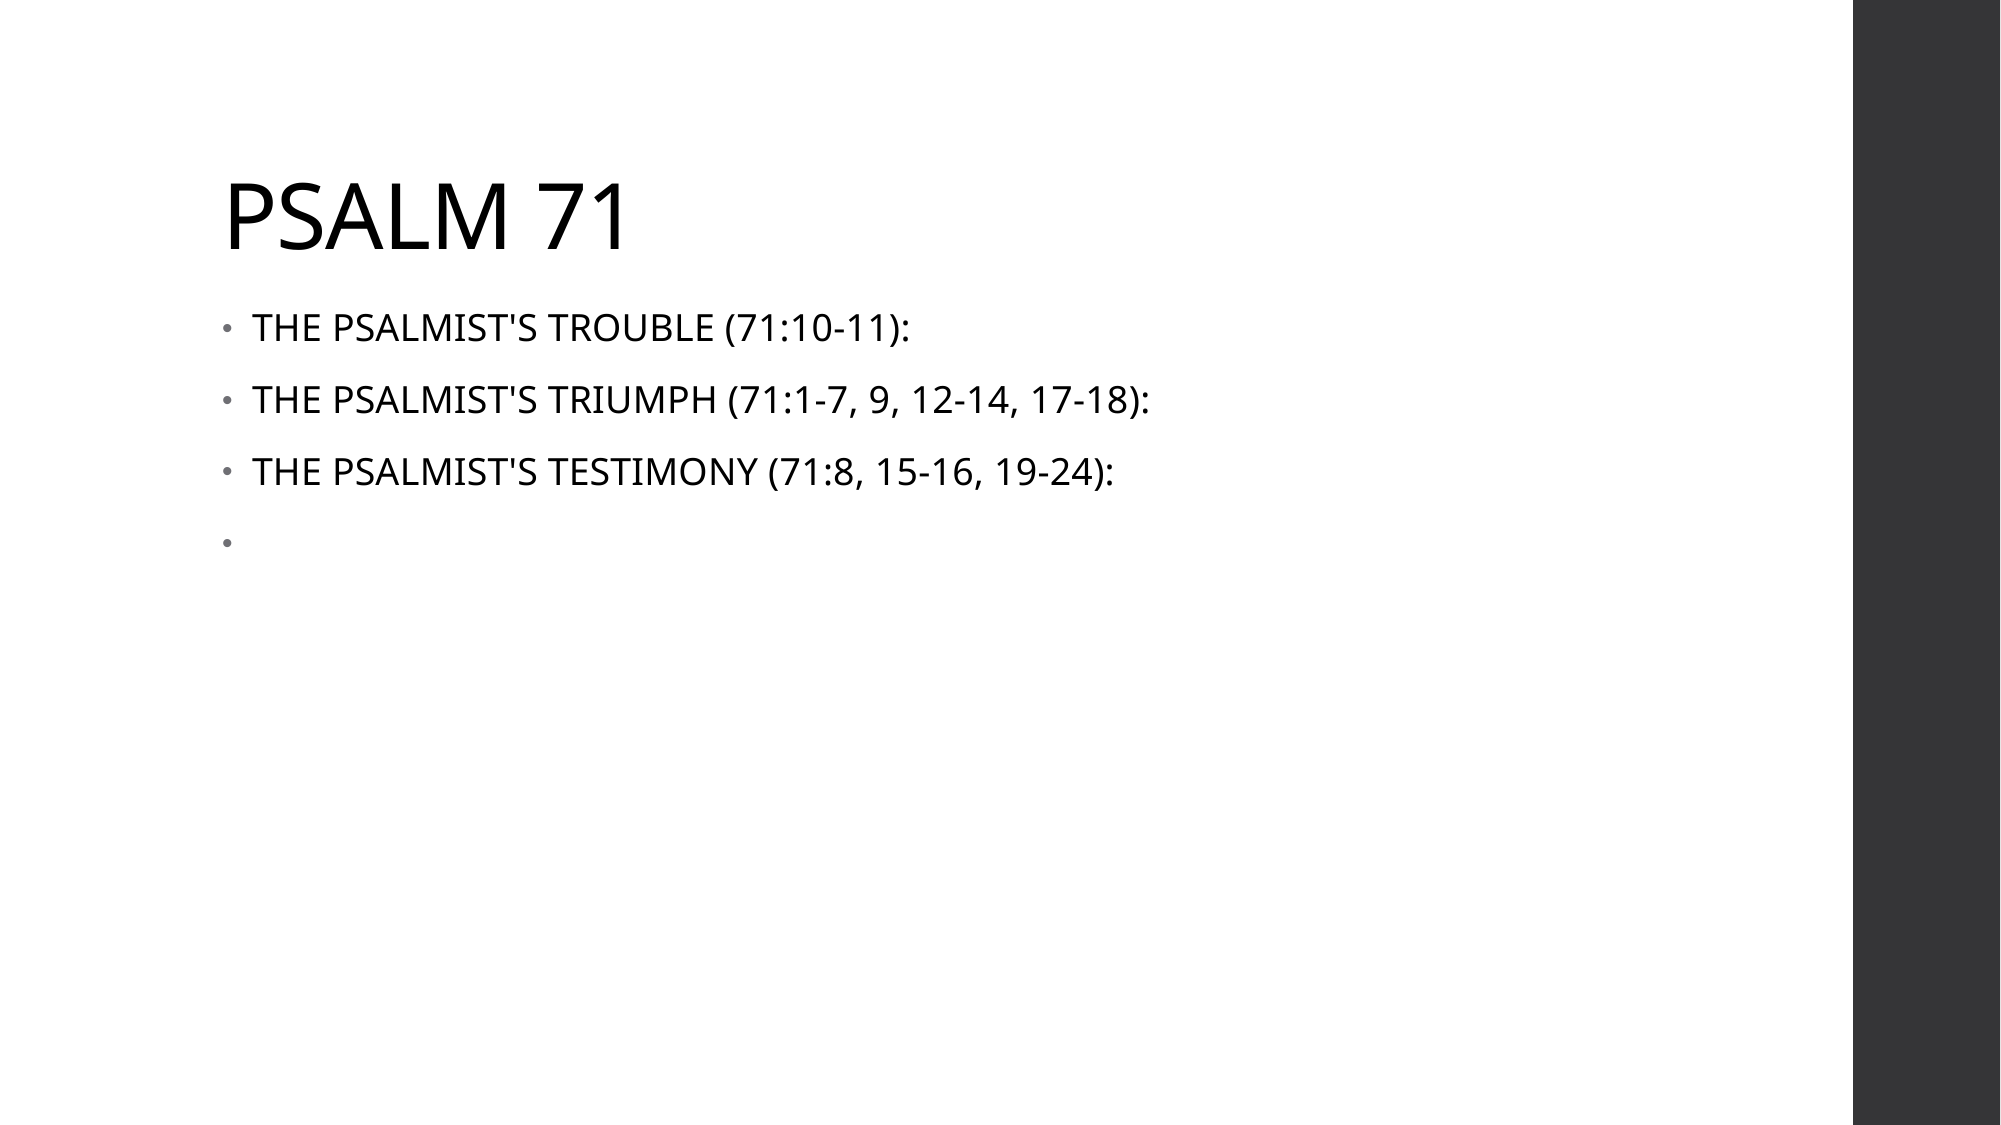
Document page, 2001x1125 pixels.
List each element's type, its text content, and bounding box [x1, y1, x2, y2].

title PSALM 71 [206, 60, 1797, 278]
list THE PSALMIST'S TROUBLE (71:10-11): THE PSALMIST'S TRIUMPH (71:1-7, 9, 12-14, 17-18): THE PSALMIST'S TESTIMONY (71:8, 15-16, 19-24): [206, 299, 1617, 1014]
